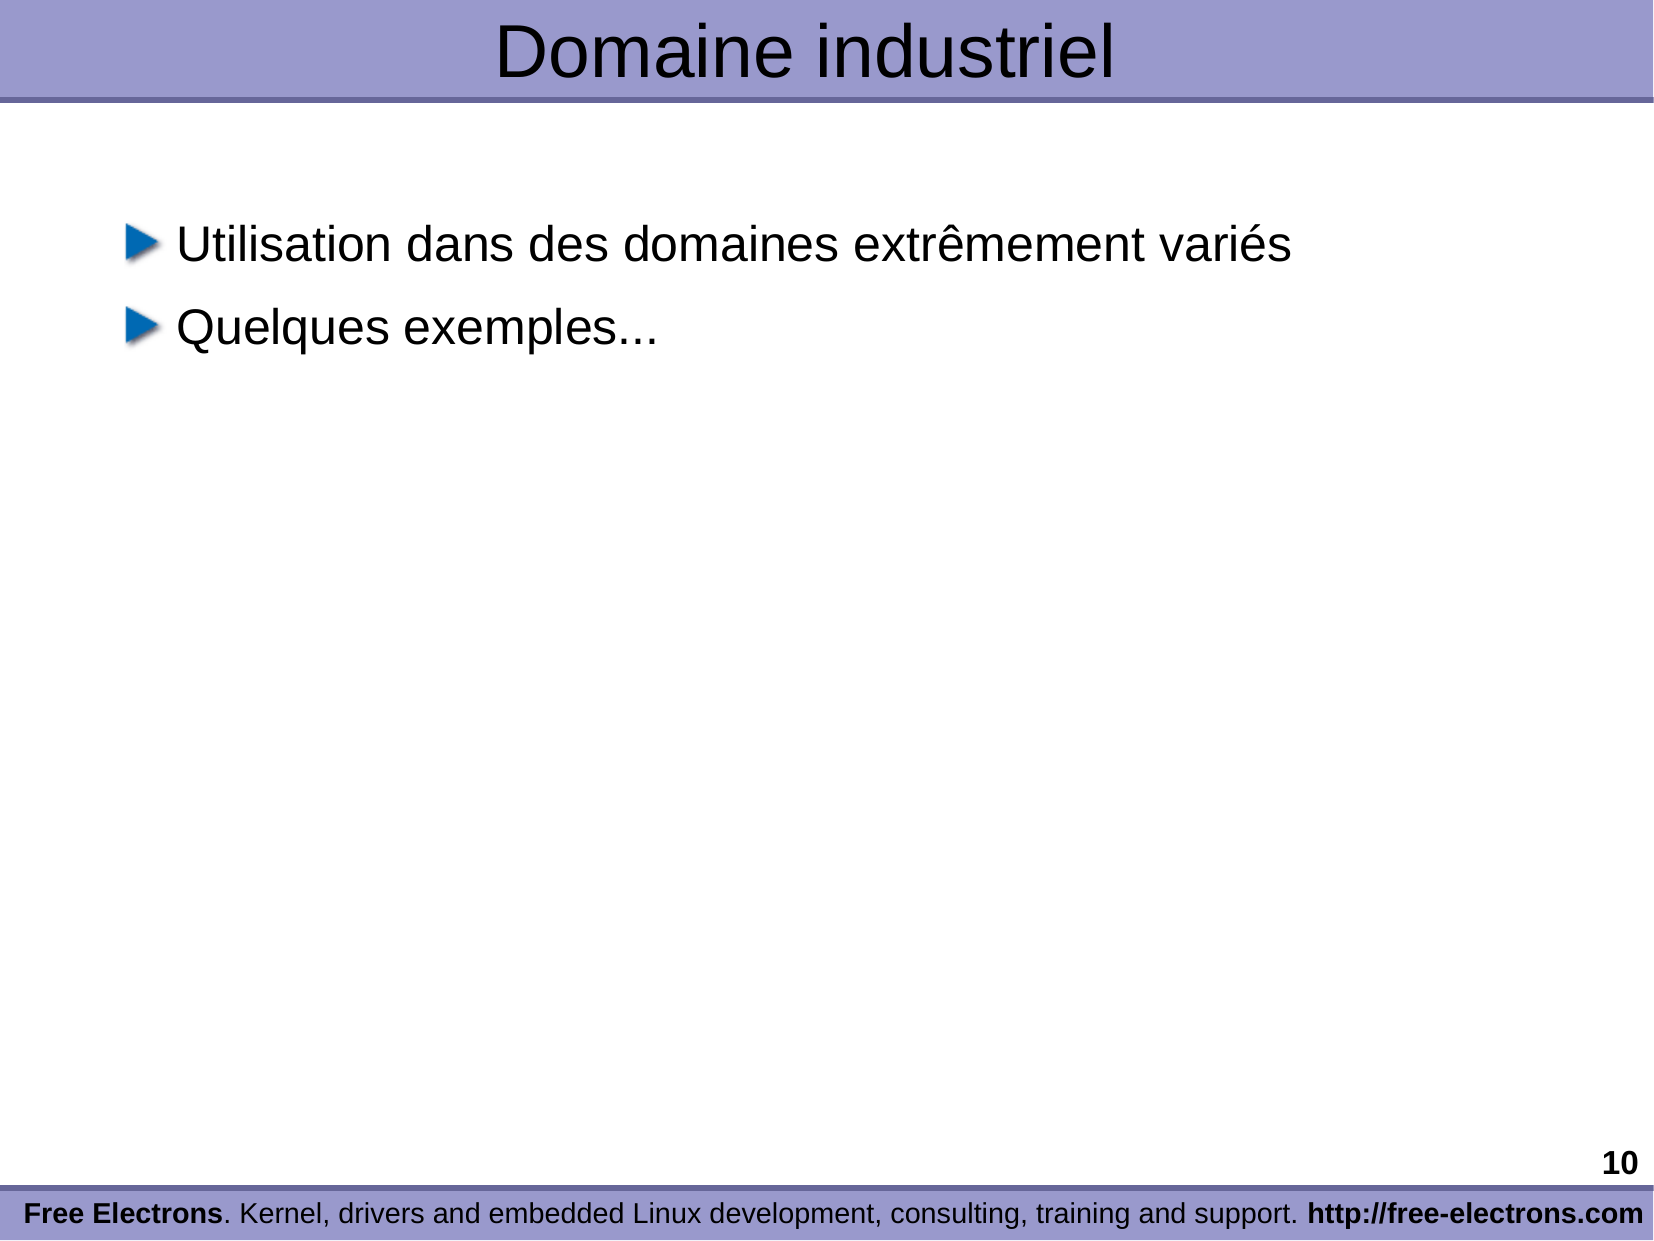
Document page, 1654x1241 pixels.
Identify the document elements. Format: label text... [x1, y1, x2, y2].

list Utilisation dans des domaines extrêmement variés Quelques exemples... [105, 216, 1518, 1066]
title Domaine industriel [60, 4, 1551, 98]
